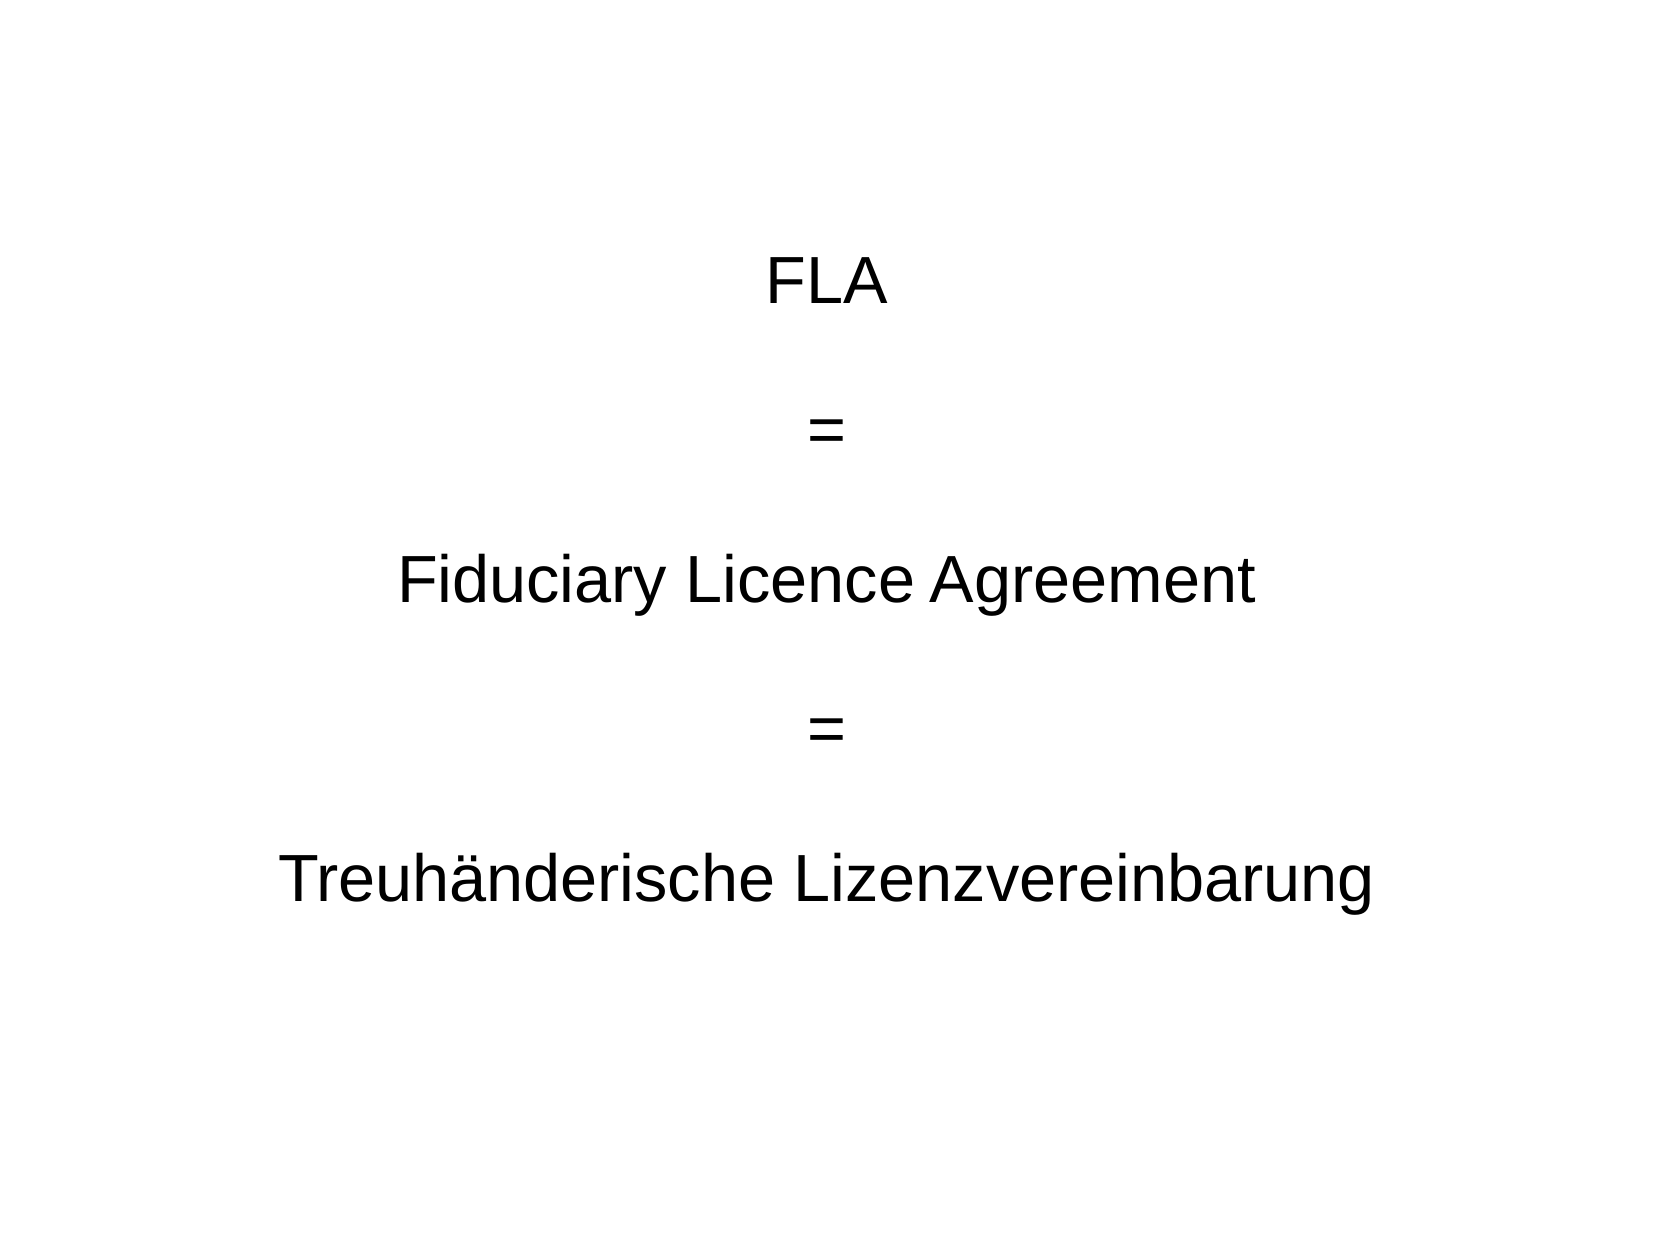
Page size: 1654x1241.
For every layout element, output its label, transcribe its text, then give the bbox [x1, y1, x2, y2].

subtitle FLA = Fiduciary Licence Agreement = Treuhänderische Lizenzvereinbarung [82, 49, 1571, 1109]
